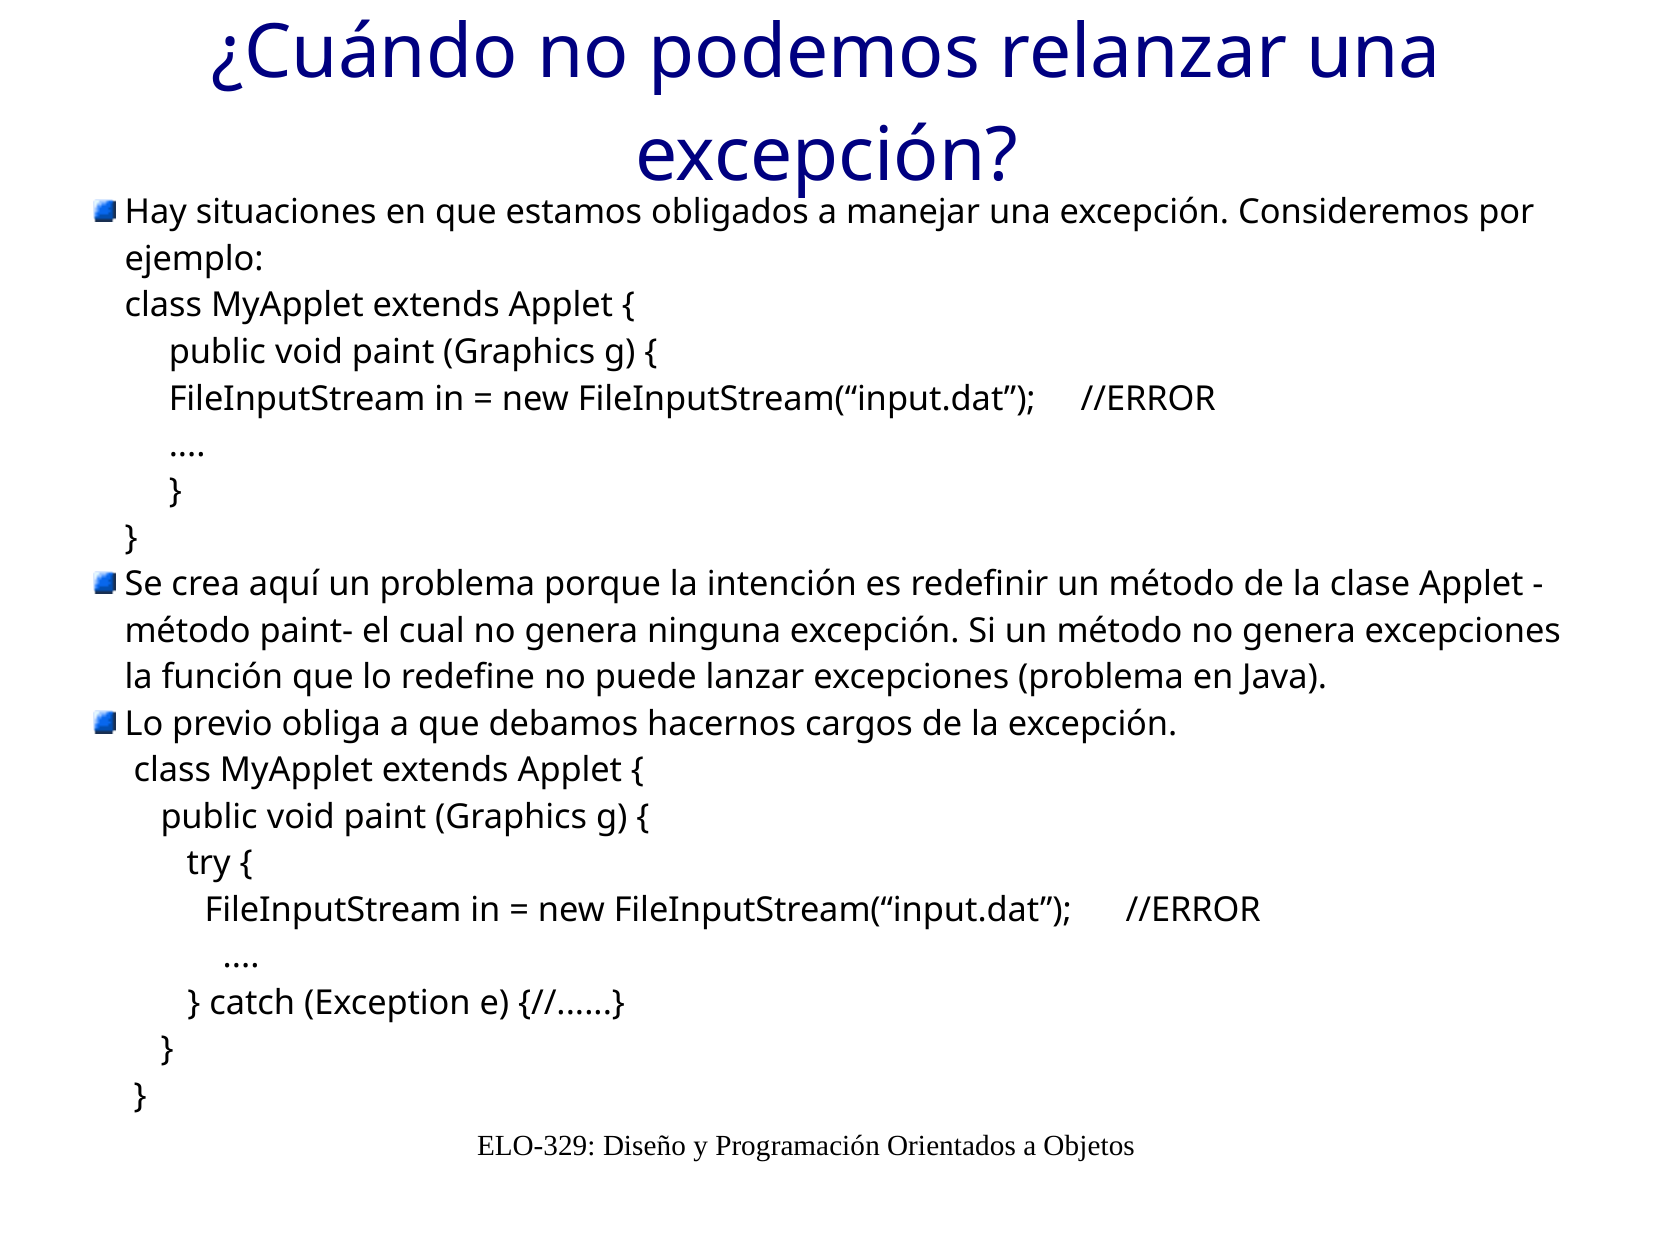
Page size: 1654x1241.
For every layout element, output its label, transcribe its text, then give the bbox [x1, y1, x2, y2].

list Hay situaciones en que estamos obligados a manejar una excepción. Consideremos por ejemplo: class MyApplet extends Applet { public void paint (Graphics g) { FileInputStream in = new FileInputStream(“input.dat”); //ERROR .... } } Se crea aquí un problema porque la intención es redefinir un método de la clase Applet - método paint- el cual no genera ninguna excepción. Si un método no genera excepciones la función que lo redefine no puede lanzar excepciones (problema en Java). Lo previo obliga a que debamos hacernos cargos de la excepción. class MyApplet extends Applet { public void paint (Graphics g) { try { FileInputStream in = new FileInputStream(“input.dat”); //ERROR .... } catch (Exception e) {//......} } } [82, 187, 1571, 1126]
title ¿Cuándo no podemos relanzar una excepción? [82, 2, 1571, 187]
